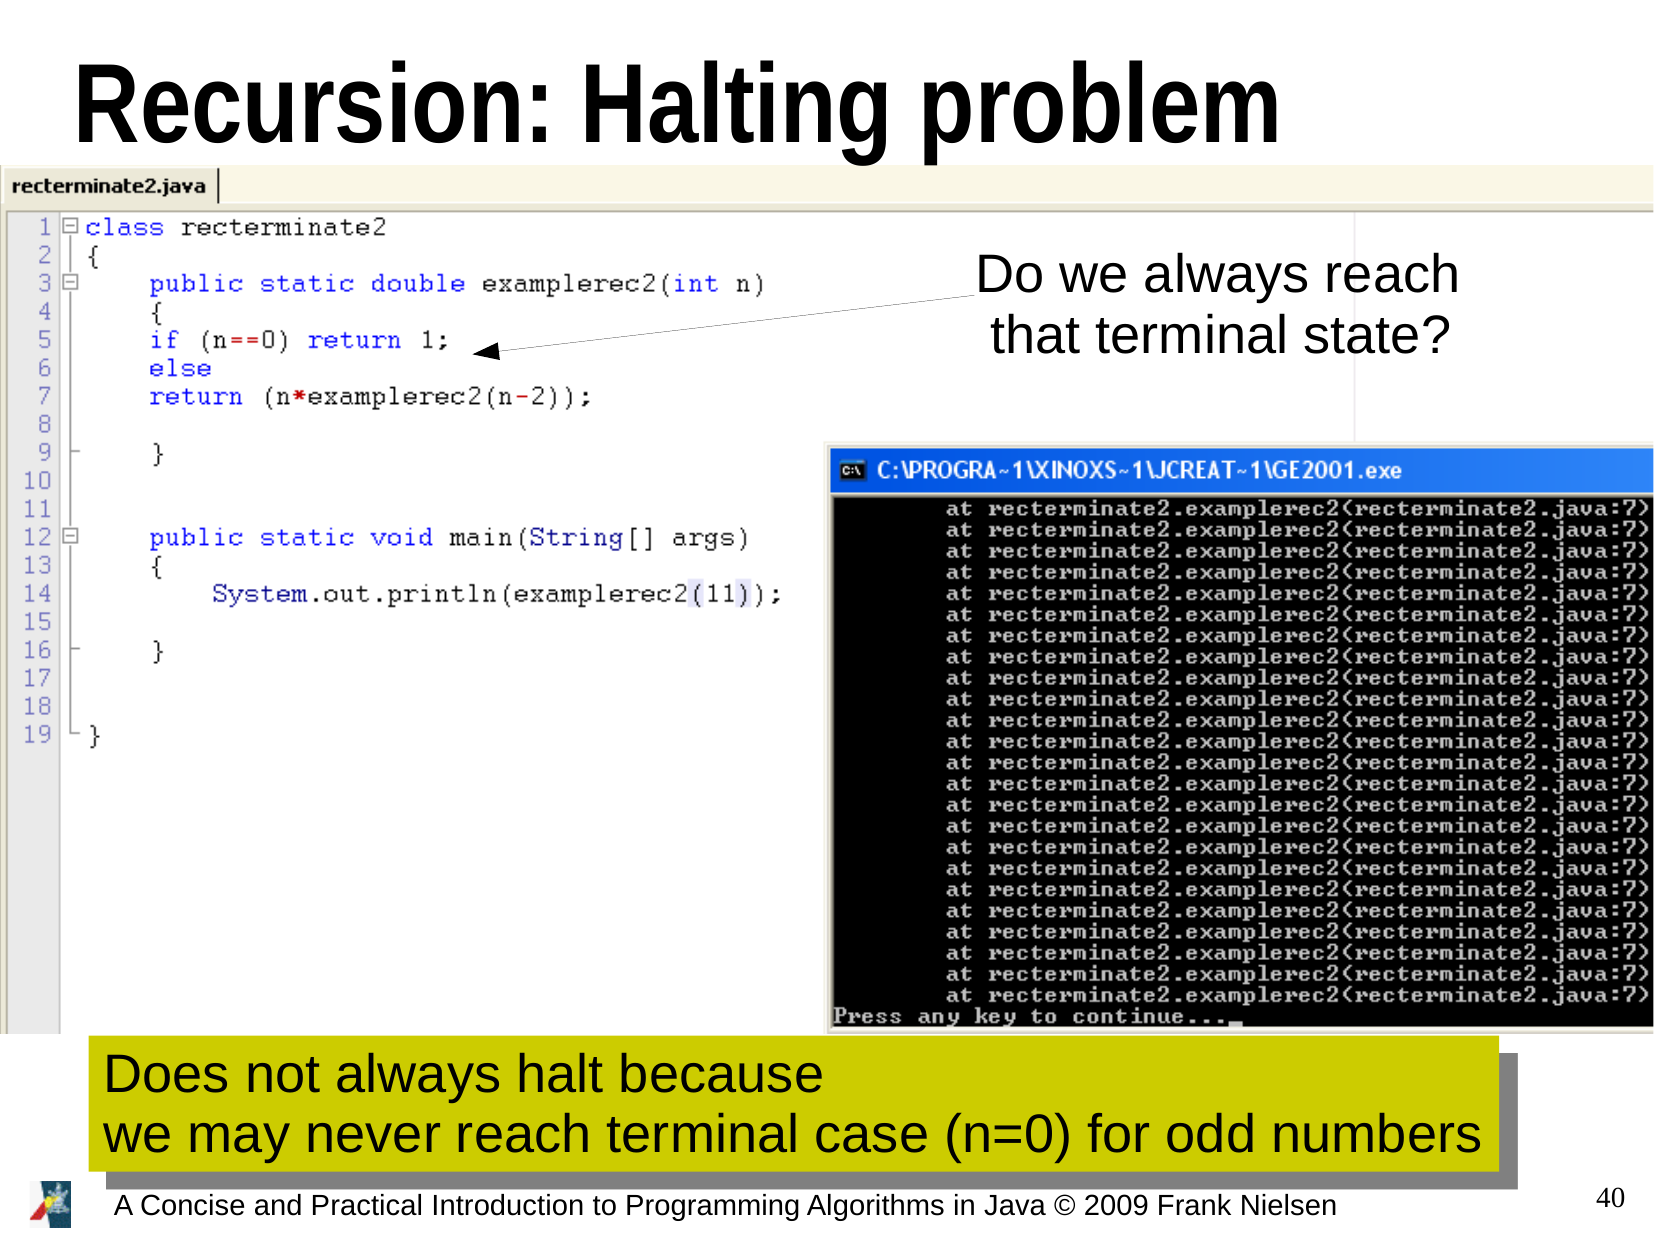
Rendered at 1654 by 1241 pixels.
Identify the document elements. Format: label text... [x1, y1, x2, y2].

picture [0, 165, 1654, 1034]
text_box Recursion: Halting problem [59, 29, 1298, 174]
text_box Do we always reach that terminal state? [960, 236, 1477, 373]
picture [29, 1181, 71, 1228]
text_box Does not always halt because we may never reach terminal case (n=0) for odd numbers [88, 1035, 1500, 1172]
